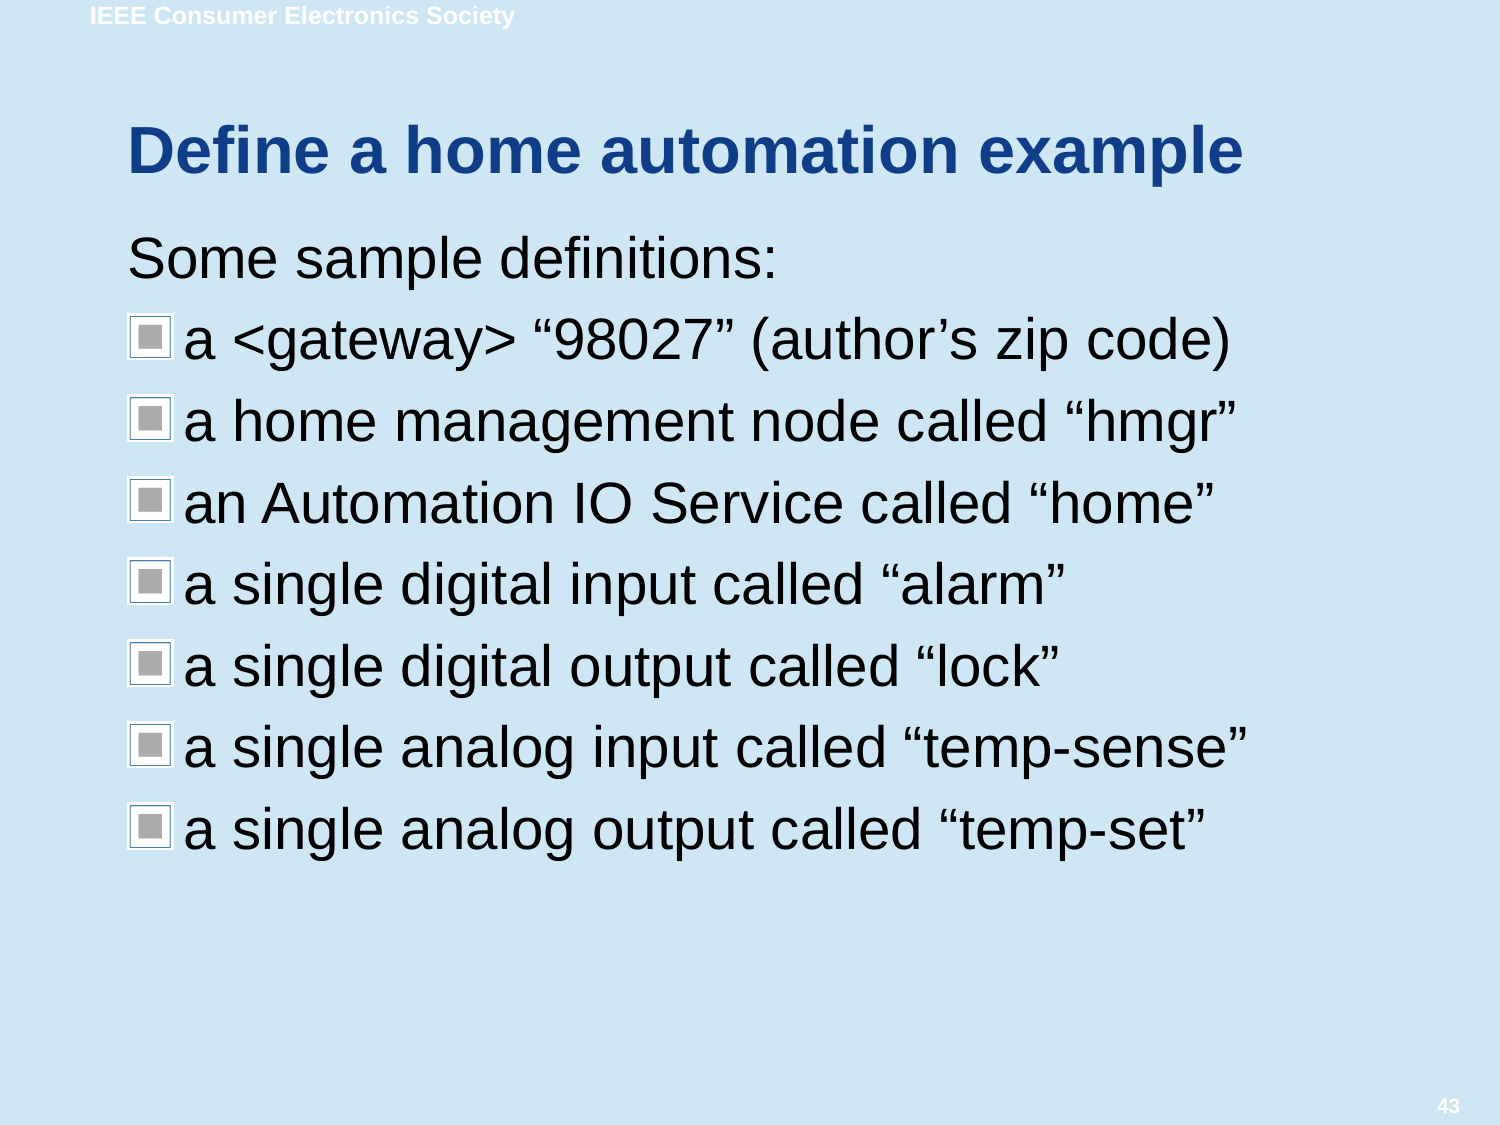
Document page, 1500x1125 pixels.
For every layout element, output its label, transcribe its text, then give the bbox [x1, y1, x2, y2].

list Some sample definitions: a <gateway> “98027” (author’s zip code) a home management node called “hmgr” an Automation IO Service called “home” a single digital input called “alarm” a single digital output called “lock” a single analog input called “temp-sense” a single analog output called “temp-set” [112, 212, 1388, 1000]
title Define a home automation example [112, 99, 1388, 200]
